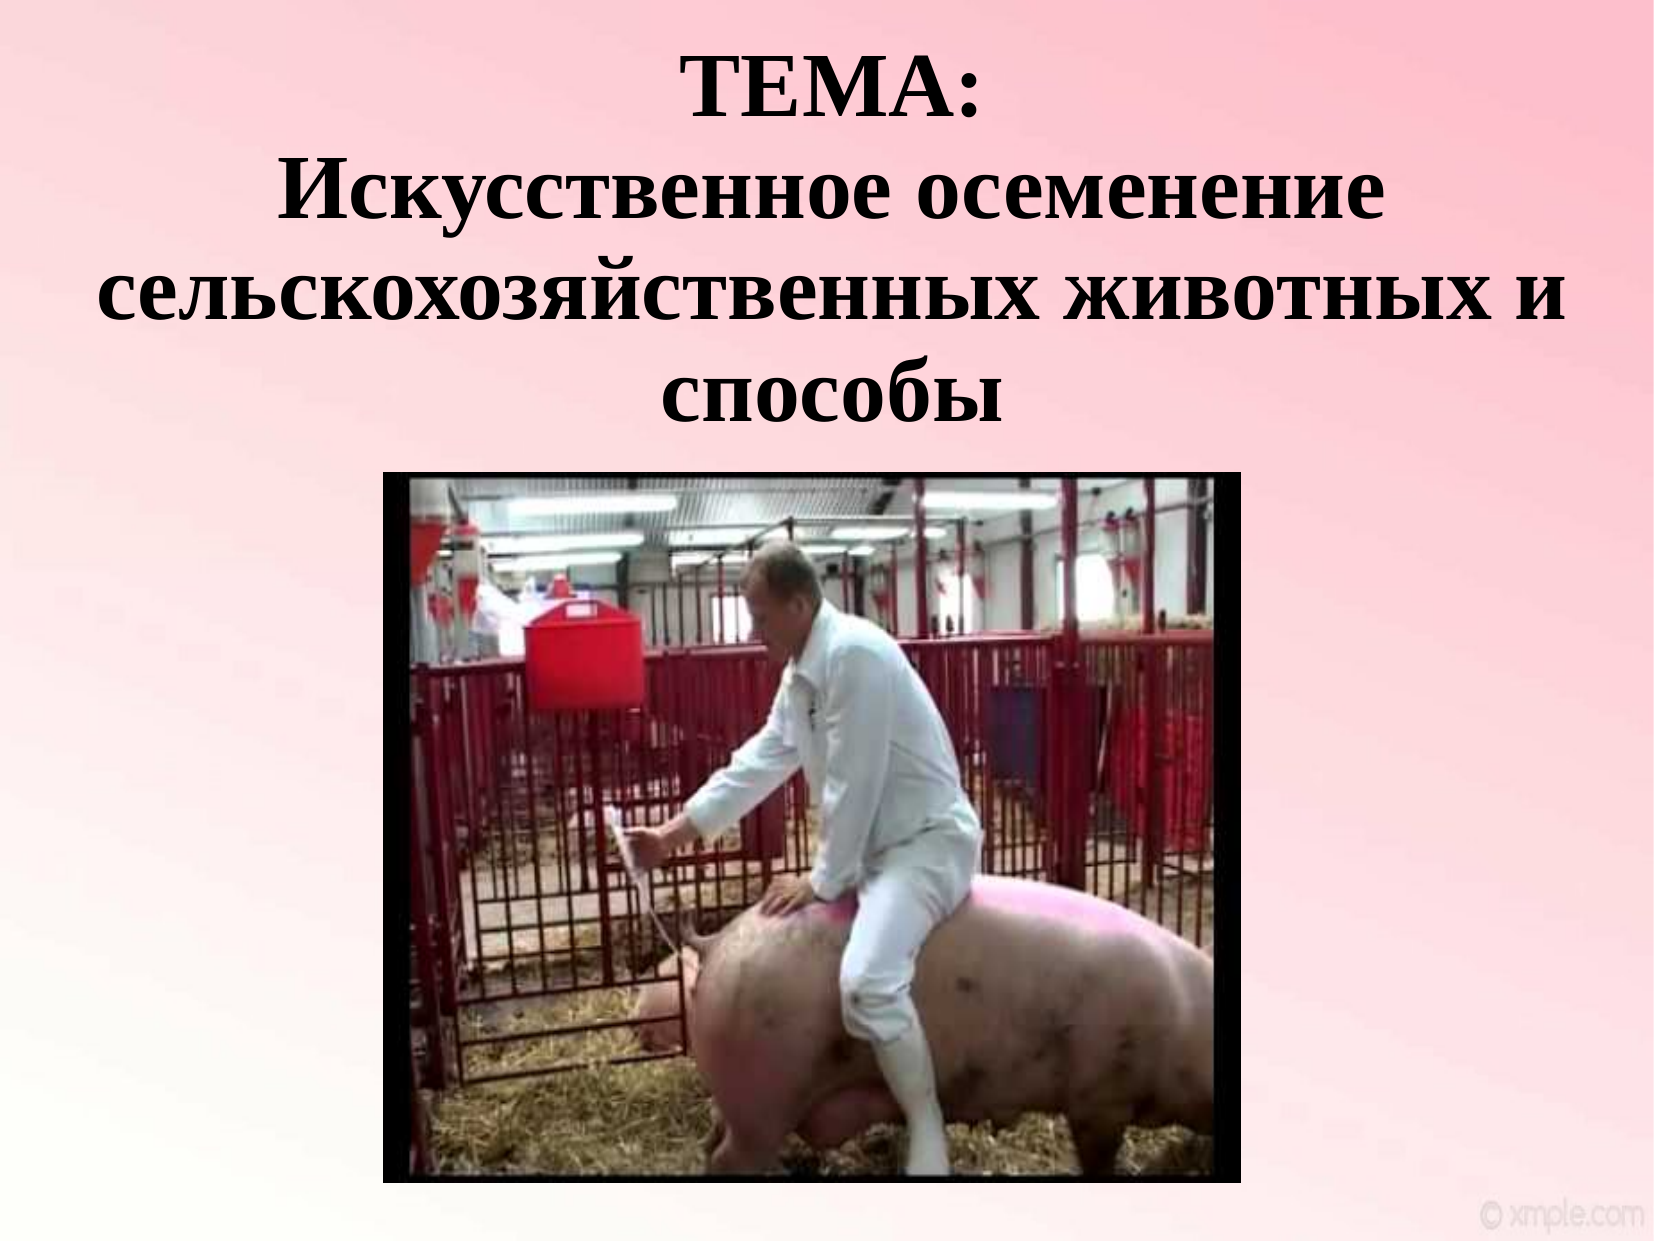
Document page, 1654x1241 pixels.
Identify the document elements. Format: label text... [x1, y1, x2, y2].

title ТЕМА: Искусственное осеменение сельскохозяйственных животных и способы [88, 34, 1577, 441]
picture [0, 0, 1654, 1241]
